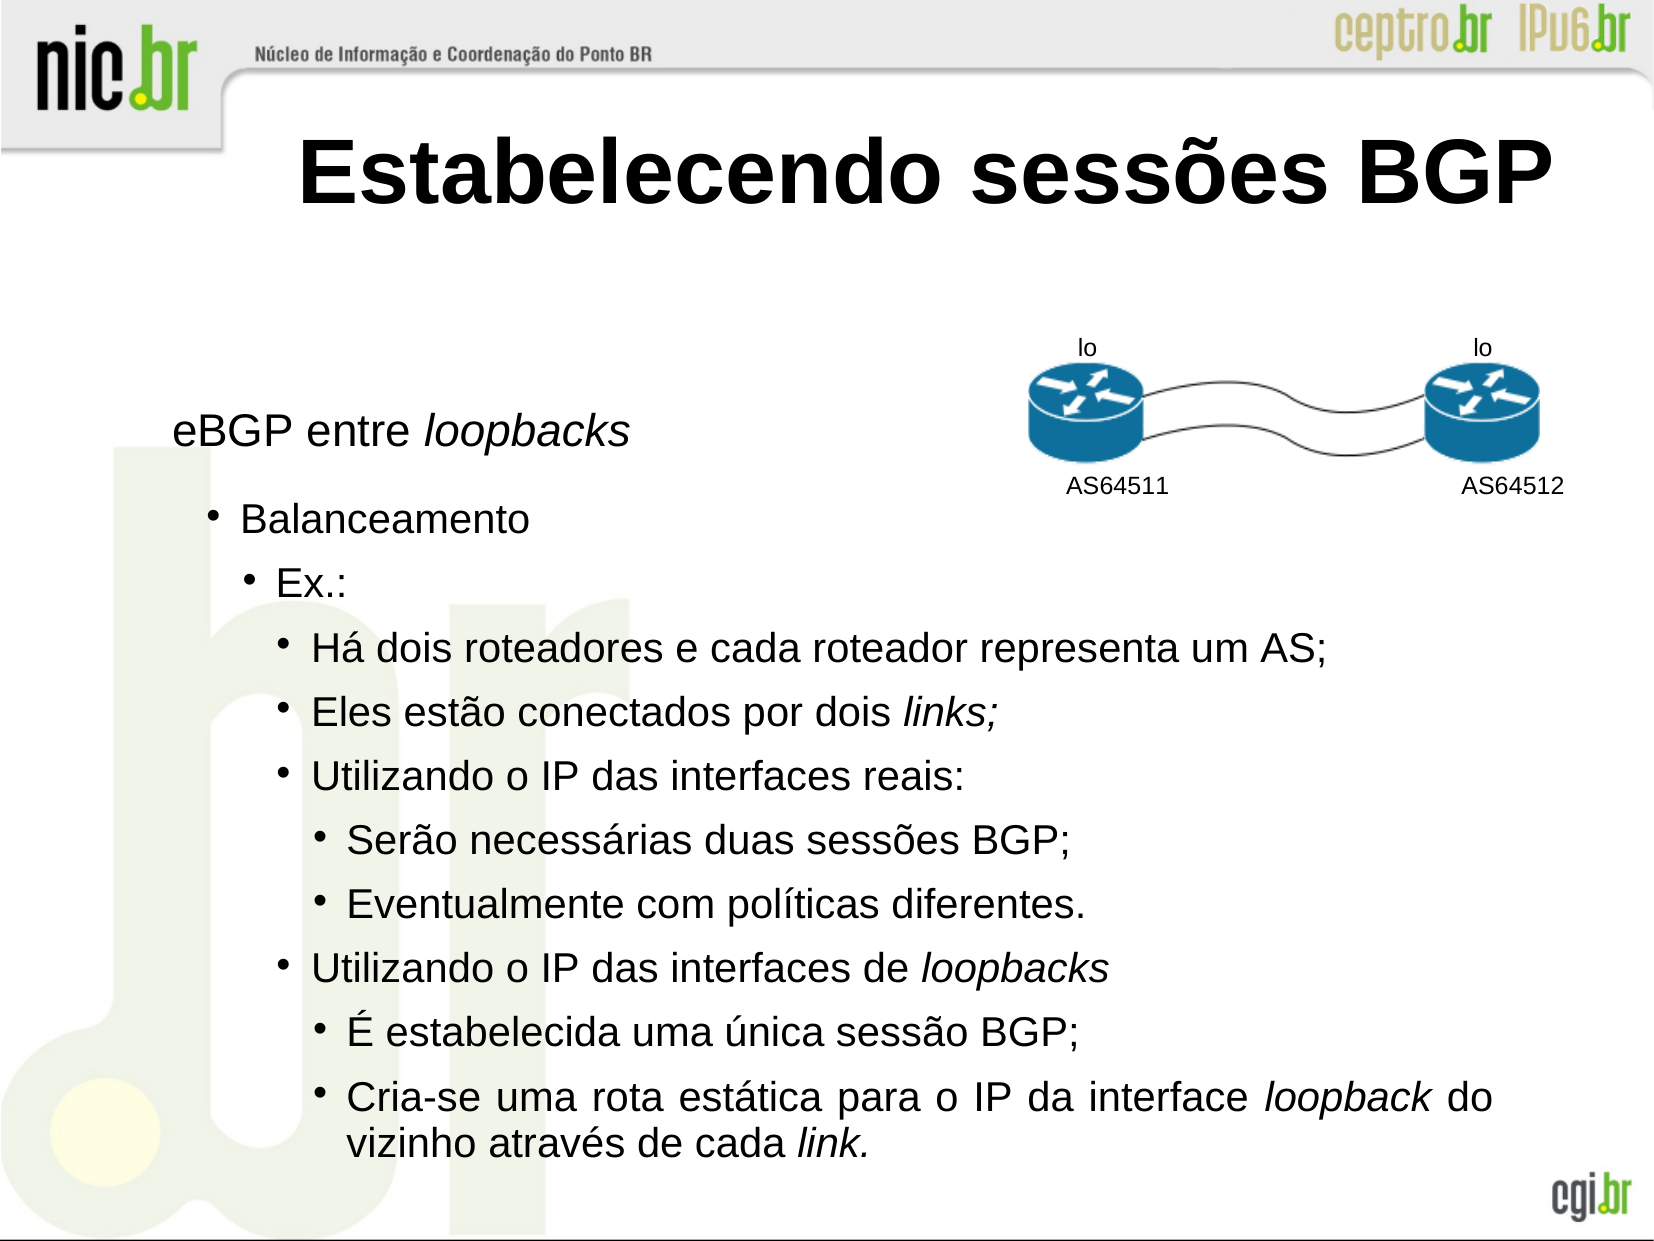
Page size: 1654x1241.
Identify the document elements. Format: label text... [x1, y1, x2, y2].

text_box Estabelecendo sessões BGP [188, 97, 1654, 216]
text_box lo [1458, 323, 1508, 367]
text_box AS64511 [1051, 460, 1129, 504]
text_box AS64512 [1446, 460, 1524, 504]
picture [0, 0, 1654, 1241]
text_box lo [1063, 323, 1113, 367]
text_box eBGP entre loopbacks Balanceamento Ex.: Há dois roteadores e cada roteador representa um AS; Eles estão conectados por dois links; Utilizando o IP das interfaces reais: Serão necessárias duas sessões BGP; Eventualmente com políticas diferentes. Utilizando o IP das interfaces de loopbacks É estabelecida uma única sessão BGP; Cria-se uma rota estática para o IP da interface loopback do vizinho através de cada link. [157, 390, 1509, 595]
